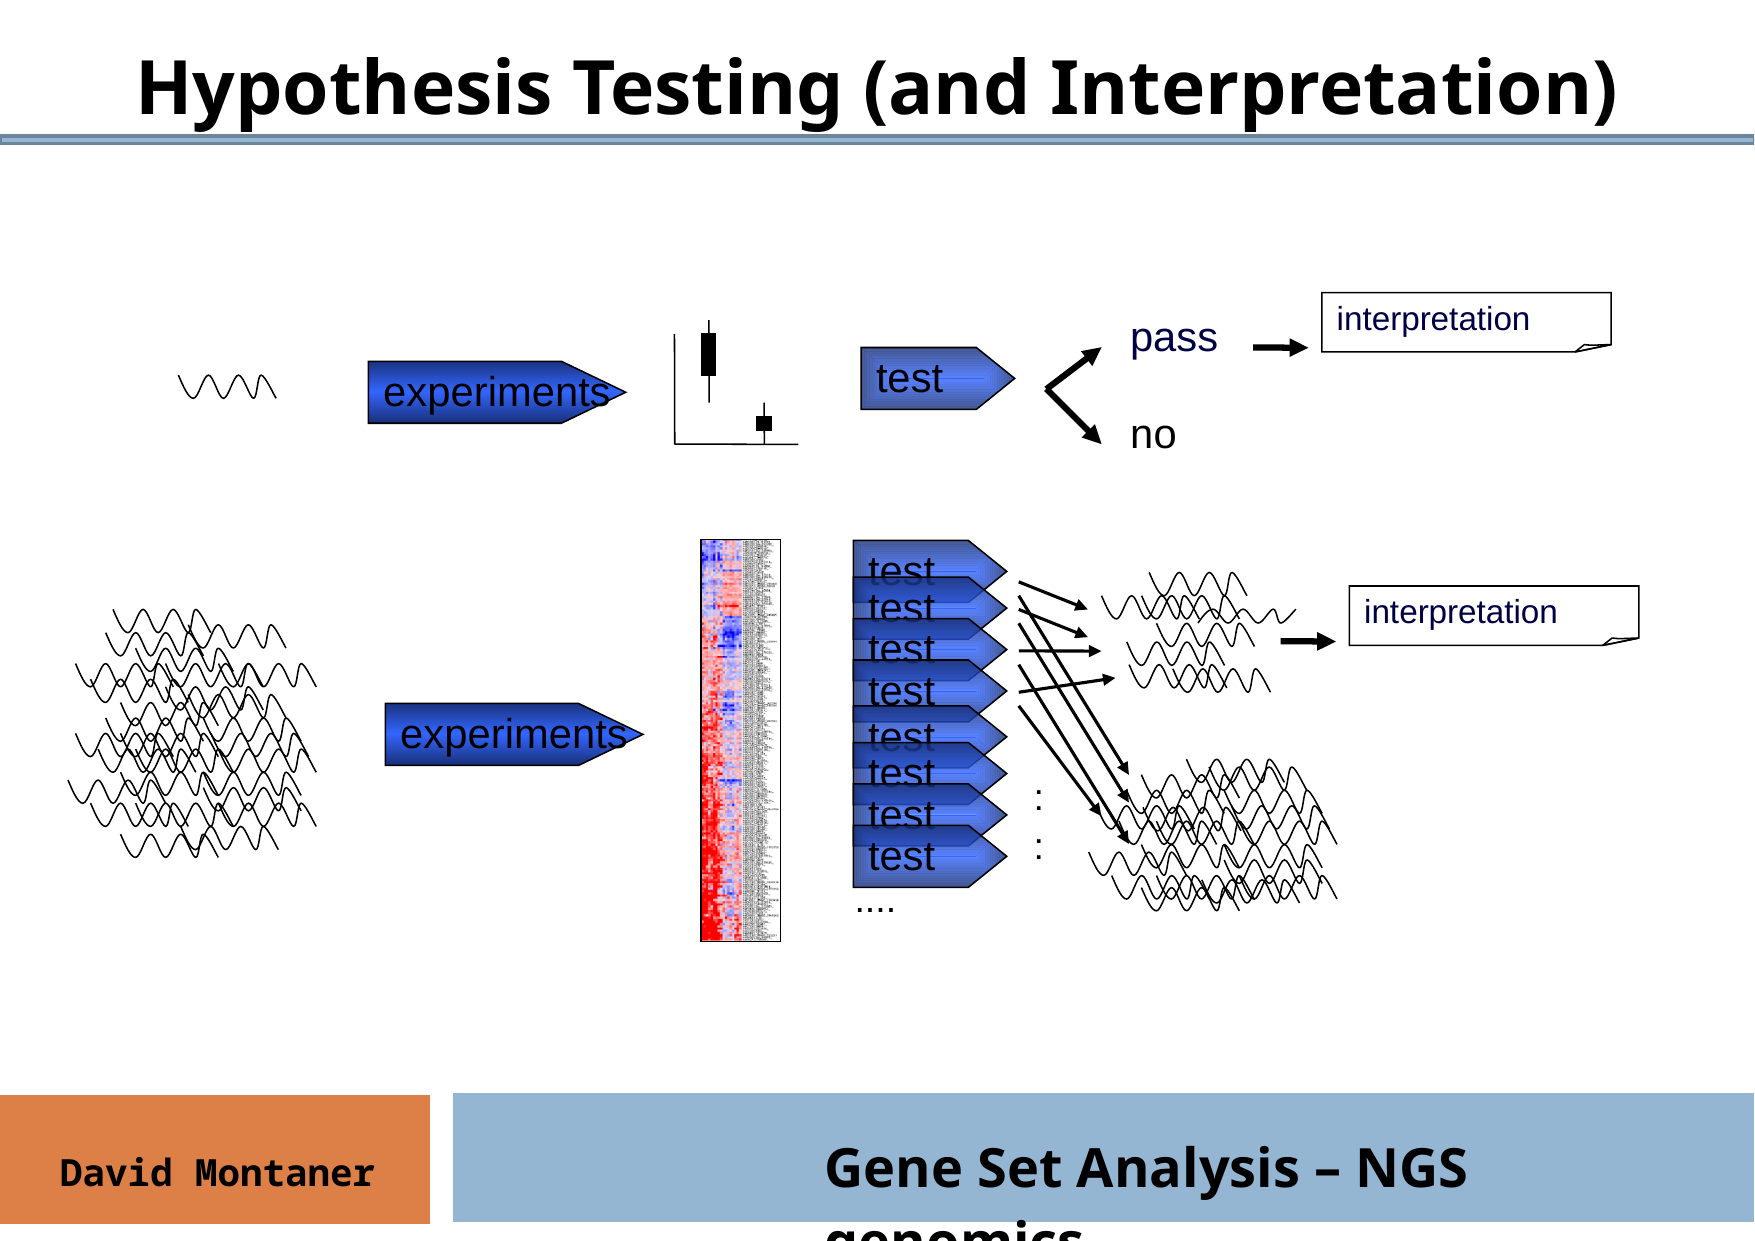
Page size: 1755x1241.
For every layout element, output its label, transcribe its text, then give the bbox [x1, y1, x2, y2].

text_box test [853, 742, 1007, 794]
text_box no [1115, 402, 1213, 465]
text_box [701, 333, 708, 376]
text_box Hypothesis Testing (and Interpretation) [67, 27, 1688, 129]
text_box test [853, 660, 1007, 714]
text_box David Montaner [15, 1139, 421, 1193]
text_box interpretation [1321, 292, 1612, 352]
text_box test [853, 577, 1007, 629]
text_box [757, 416, 763, 431]
text_box test [853, 540, 1007, 590]
text_box .... [839, 871, 992, 929]
text_box experiments [368, 361, 626, 424]
text_box test [853, 825, 1007, 871]
text_box experiments [385, 703, 643, 766]
text_box test [861, 347, 1015, 410]
text_box [710, 333, 716, 376]
text_box interpretation [1349, 586, 1639, 646]
text_box [0, 136, 1754, 144]
text_box test [853, 783, 1007, 835]
picture [701, 540, 780, 941]
text_box : : [1018, 788, 1061, 871]
text_box test [853, 618, 1007, 670]
text_box Gene Set Analysis – NGS genomics [810, 1122, 1726, 1200]
text_box pass [1115, 306, 1254, 369]
text_box test [853, 705, 1007, 755]
text_box [765, 416, 771, 431]
